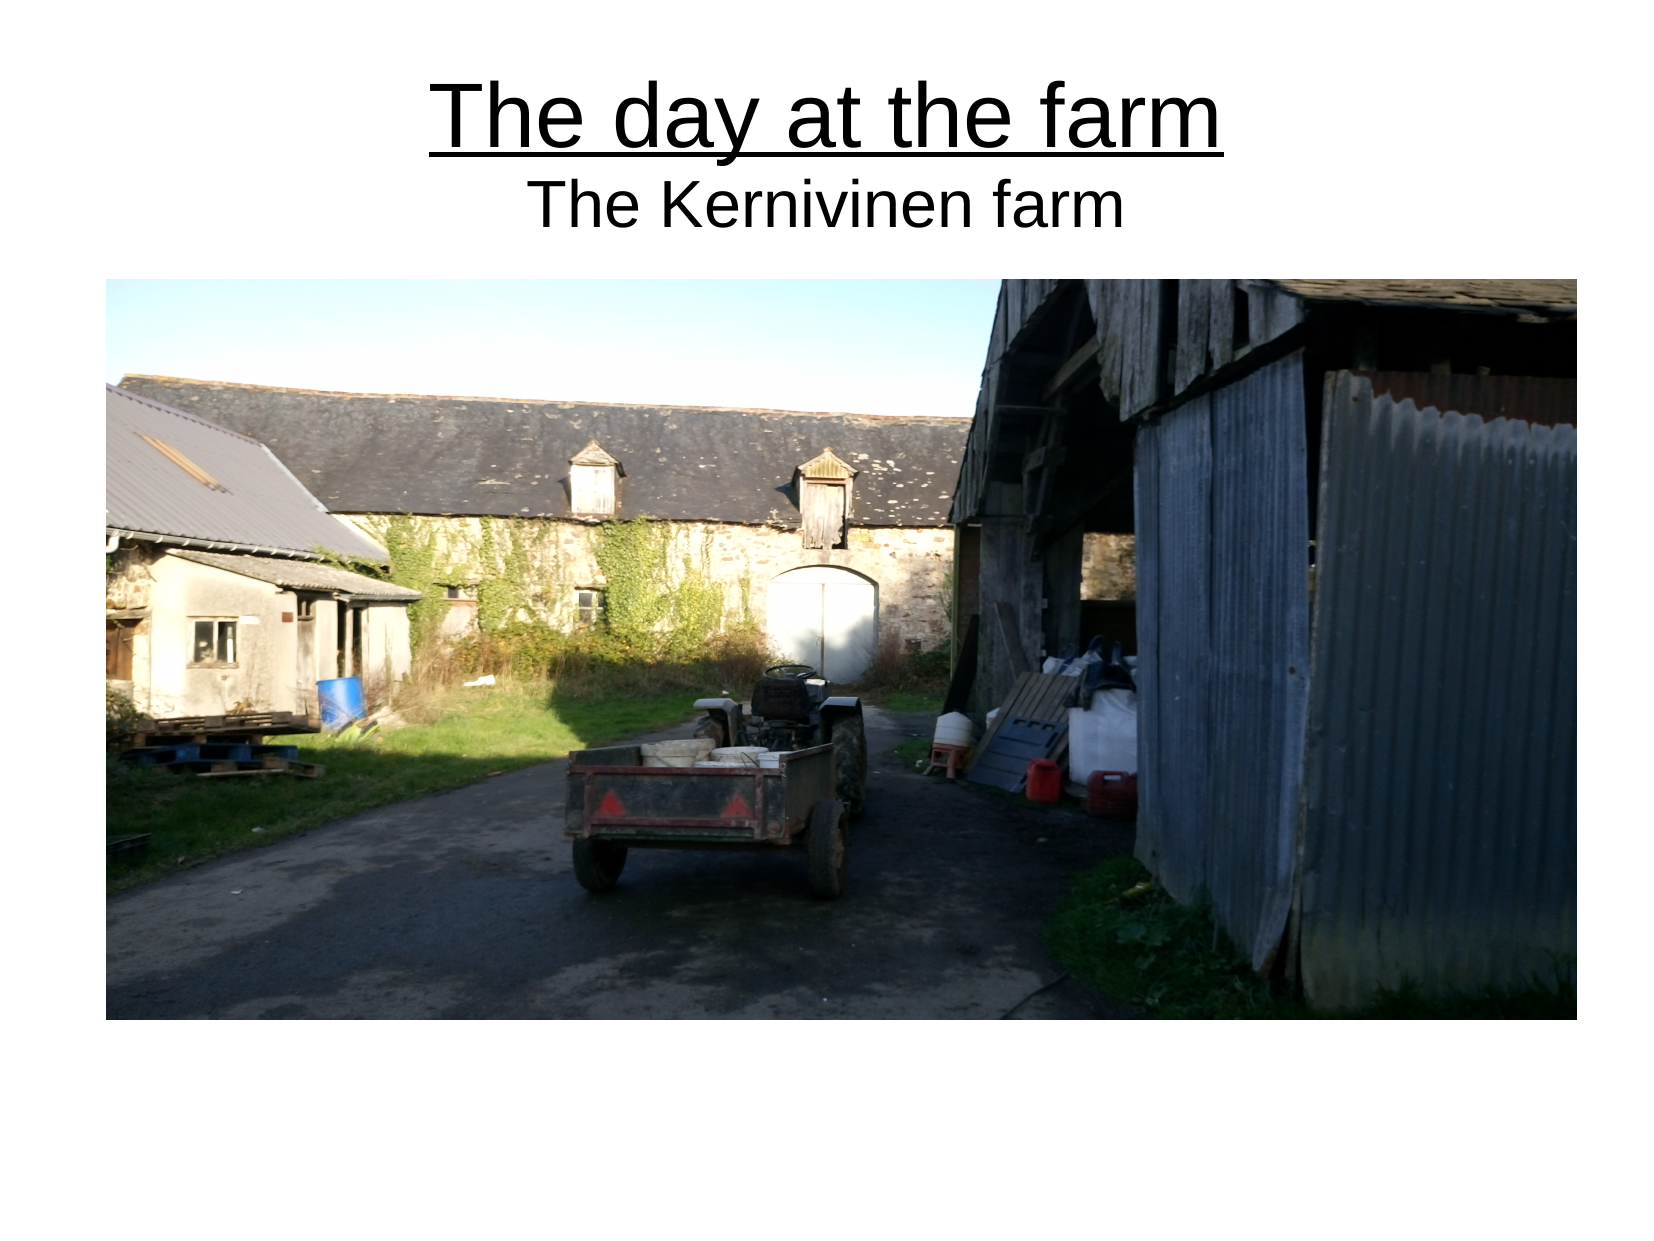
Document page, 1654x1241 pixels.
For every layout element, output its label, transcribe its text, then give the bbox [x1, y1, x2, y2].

picture [106, 279, 1577, 1020]
title The day at the farm The Kernivinen farm [82, 49, 1571, 257]
